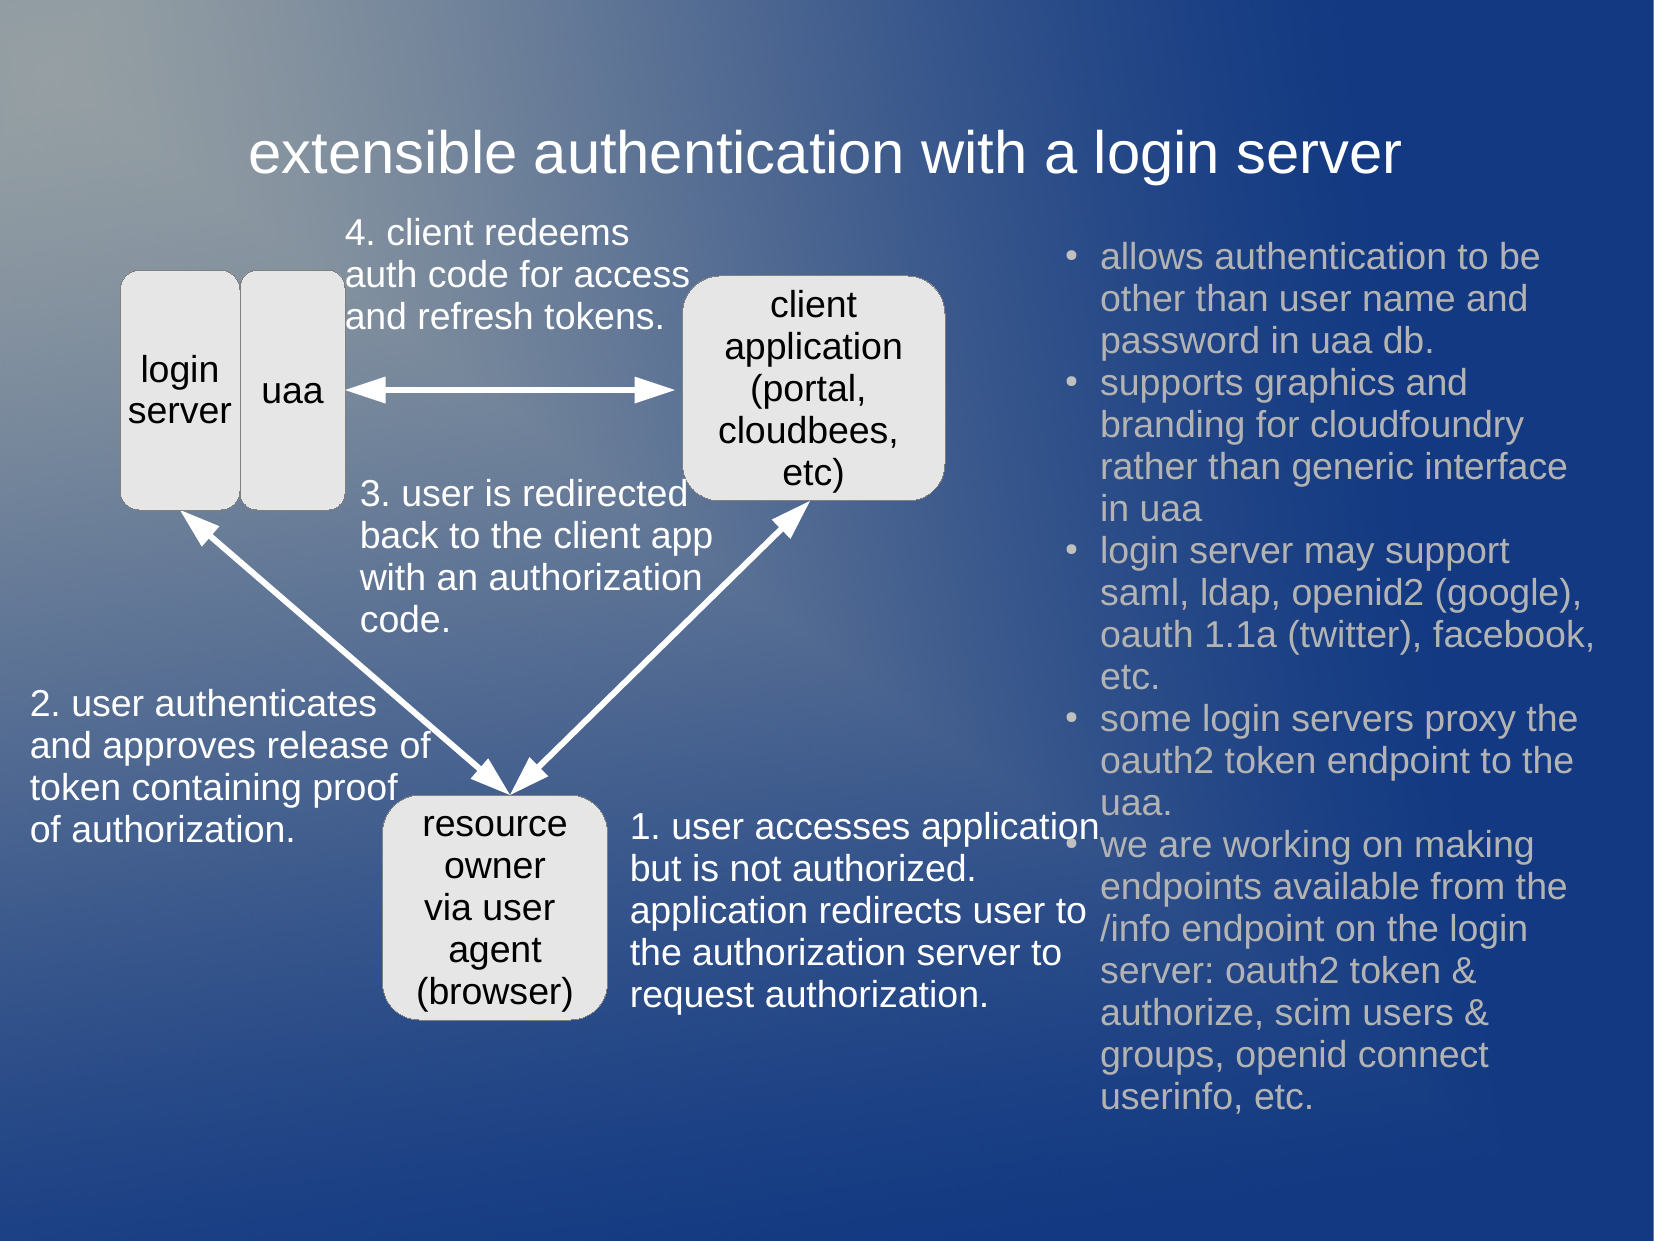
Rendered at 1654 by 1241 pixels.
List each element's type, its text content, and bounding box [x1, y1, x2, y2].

text_box uaa [240, 270, 346, 511]
text_box client application (portal, cloudbees, etc) [682, 275, 946, 501]
text_box resource owner via user agent (browser) [382, 795, 608, 1021]
text_box 1. user accesses application but is not authorized. application redirects user to the authorization server to request authorization. [615, 798, 1126, 1201]
text_box 2. user authenticates and approves release of token containing proof of authorization. [15, 675, 451, 859]
text_box 3. user is redirected back to the client app with an authorization code. [345, 465, 736, 648]
title extensible authentication with a login server [82, 49, 1571, 257]
text_box allows authentication to be other than user name and password in uaa db. supports graphics and branding for cloudfoundry rather than generic interface in uaa login server may support saml, ldap, openid2 (google), oauth 1.1a (twitter), facebook, etc. some login servers proxy the oauth2 token endpoint to the uaa. we are working on making endpoints available from the /info endpoint on the login server: oauth2 token & authorize, scim users & groups, openid connect userinfo, etc. [1050, 228, 1621, 1125]
text_box 4. client redeems auth code for access and refresh tokens. [330, 204, 721, 346]
text_box login server [120, 270, 241, 511]
picture [0, 0, 1654, 1241]
